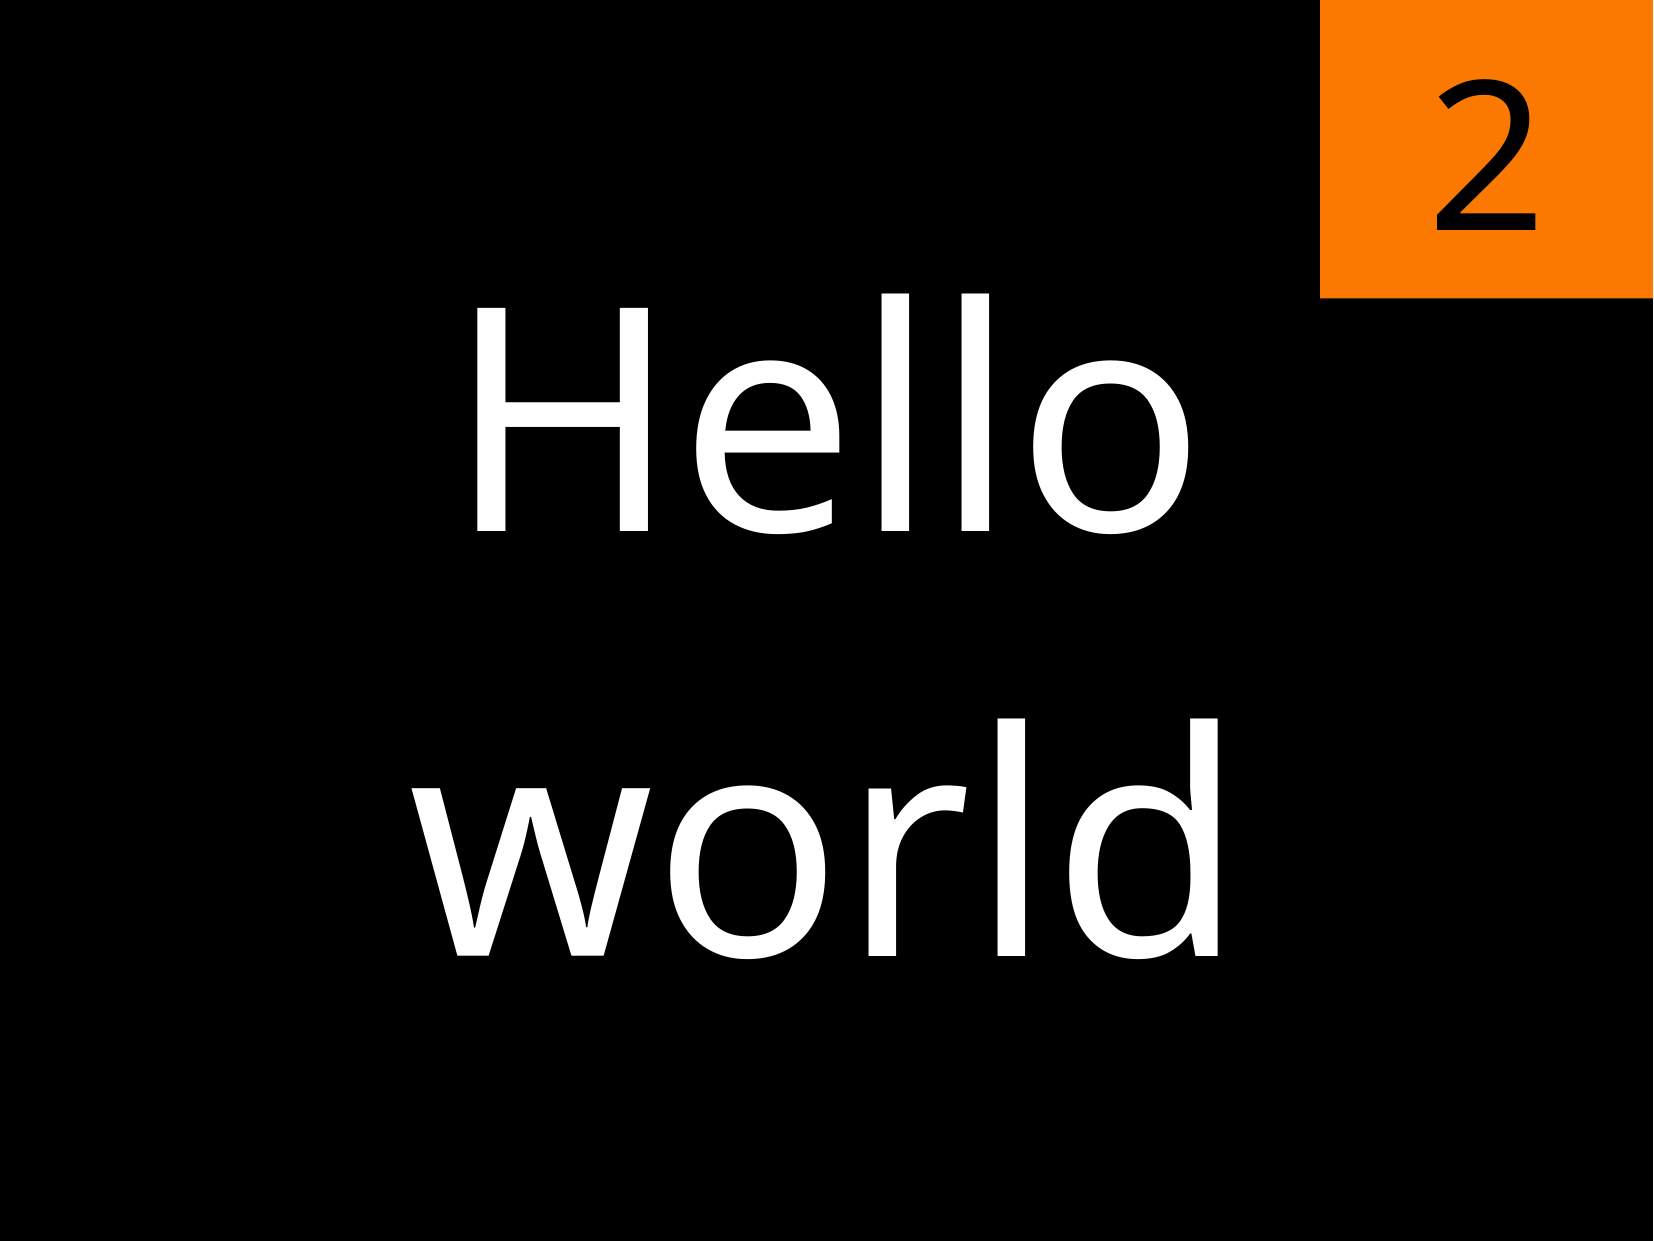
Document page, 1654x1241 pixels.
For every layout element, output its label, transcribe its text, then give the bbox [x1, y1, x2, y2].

text_box 2 [1320, 0, 1653, 265]
text_box Hello world [0, 0, 1653, 1241]
